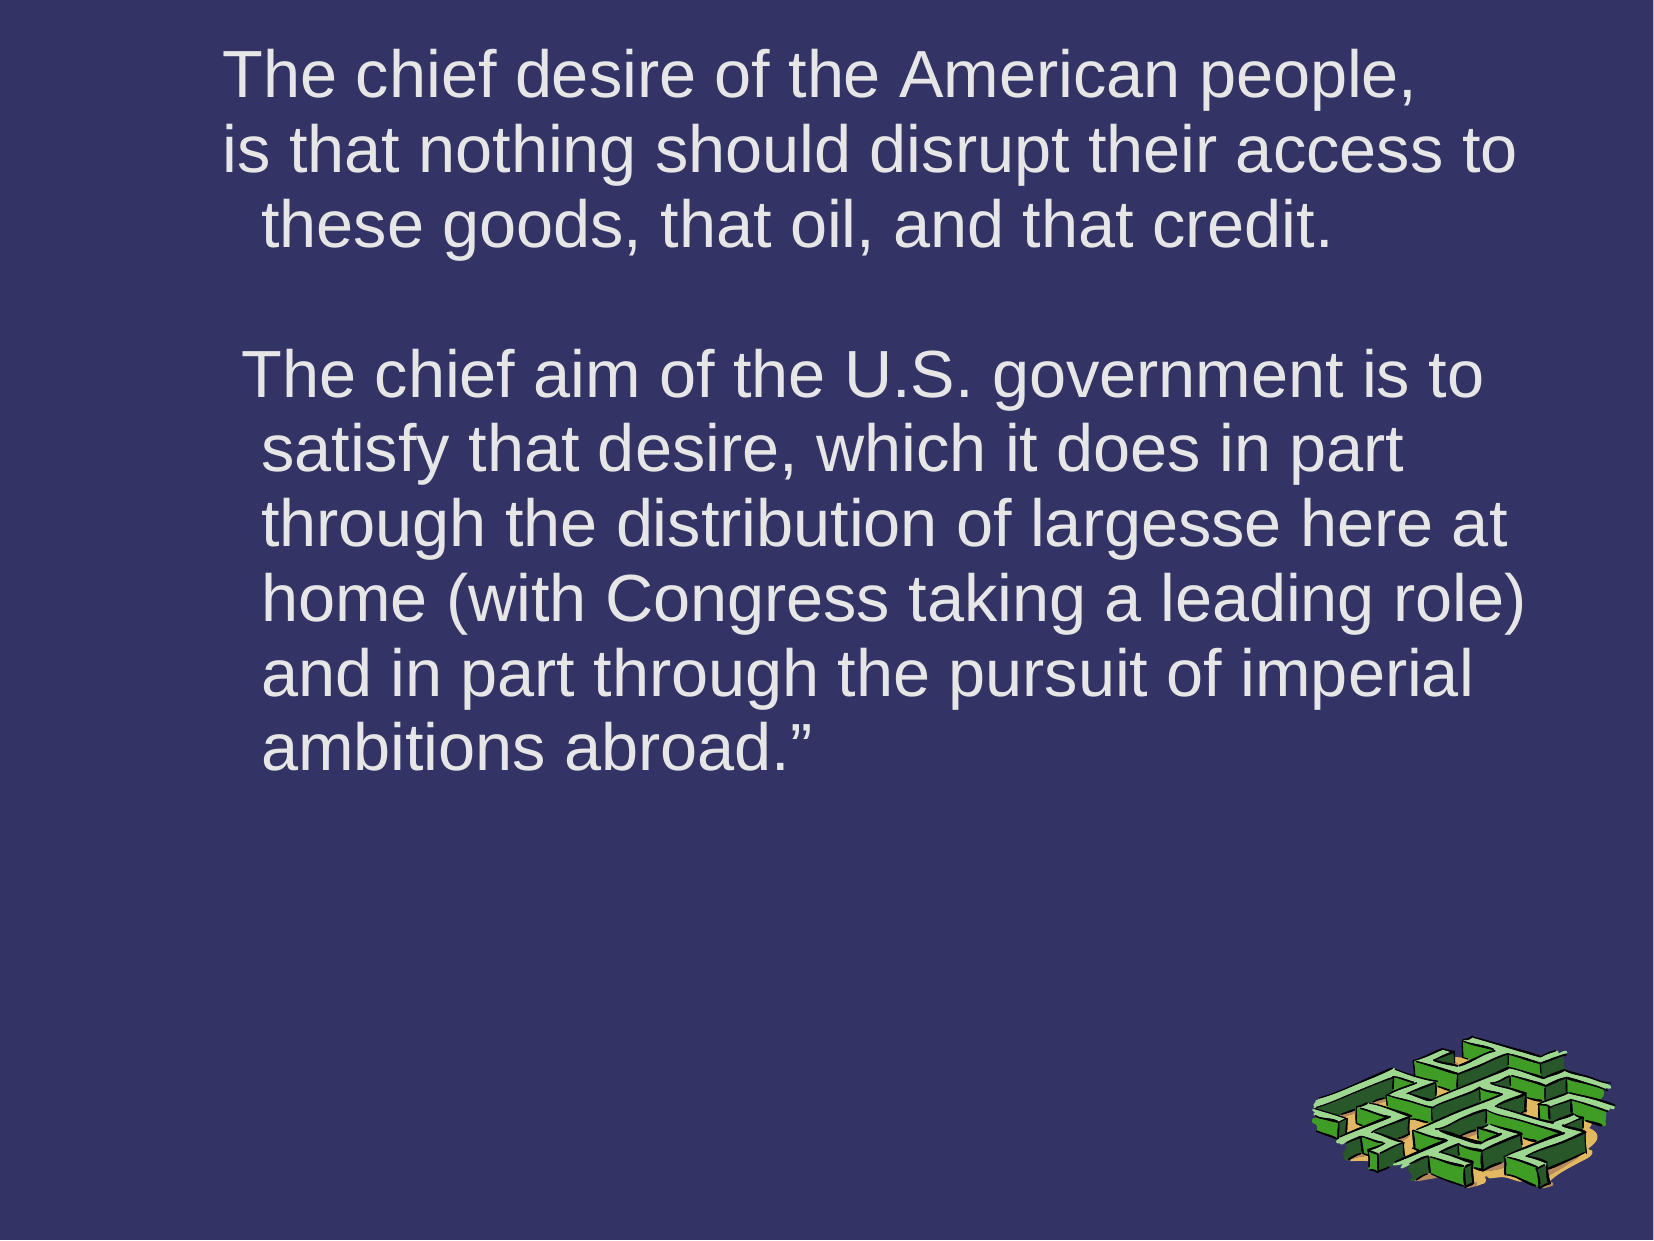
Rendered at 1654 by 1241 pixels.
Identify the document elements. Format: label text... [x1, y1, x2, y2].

list The chief desire of the American people, is that nothing should disrupt their access to these goods, that oil, and that credit. The chief aim of the U.S. government is to satisfy that desire, which it does in part through the distribution of largesse here at home (with Congress taking a leading role) and in part through the pursuit of imperial ambitions abroad.” [178, 37, 1570, 1132]
title [121, 26, 1534, 219]
